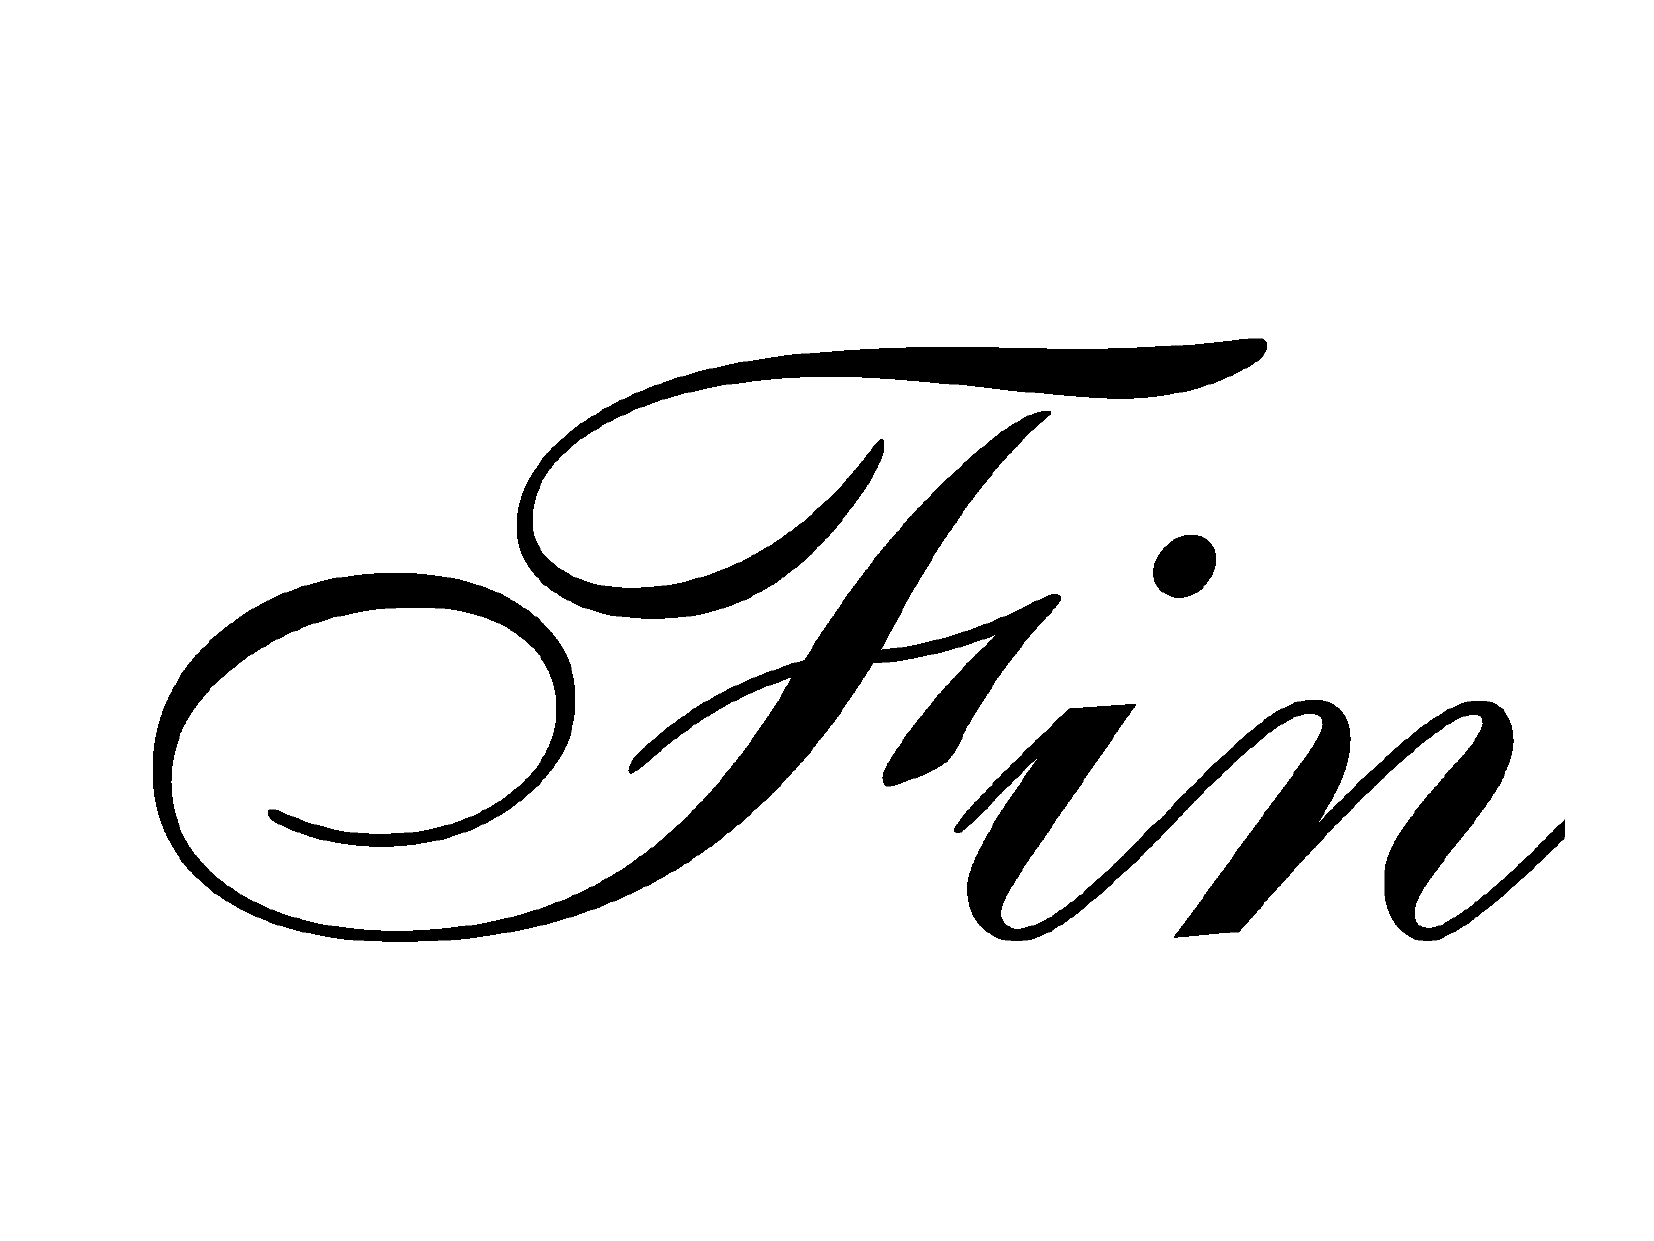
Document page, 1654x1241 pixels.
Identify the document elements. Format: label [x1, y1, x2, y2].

picture [29, 29, 1565, 1211]
